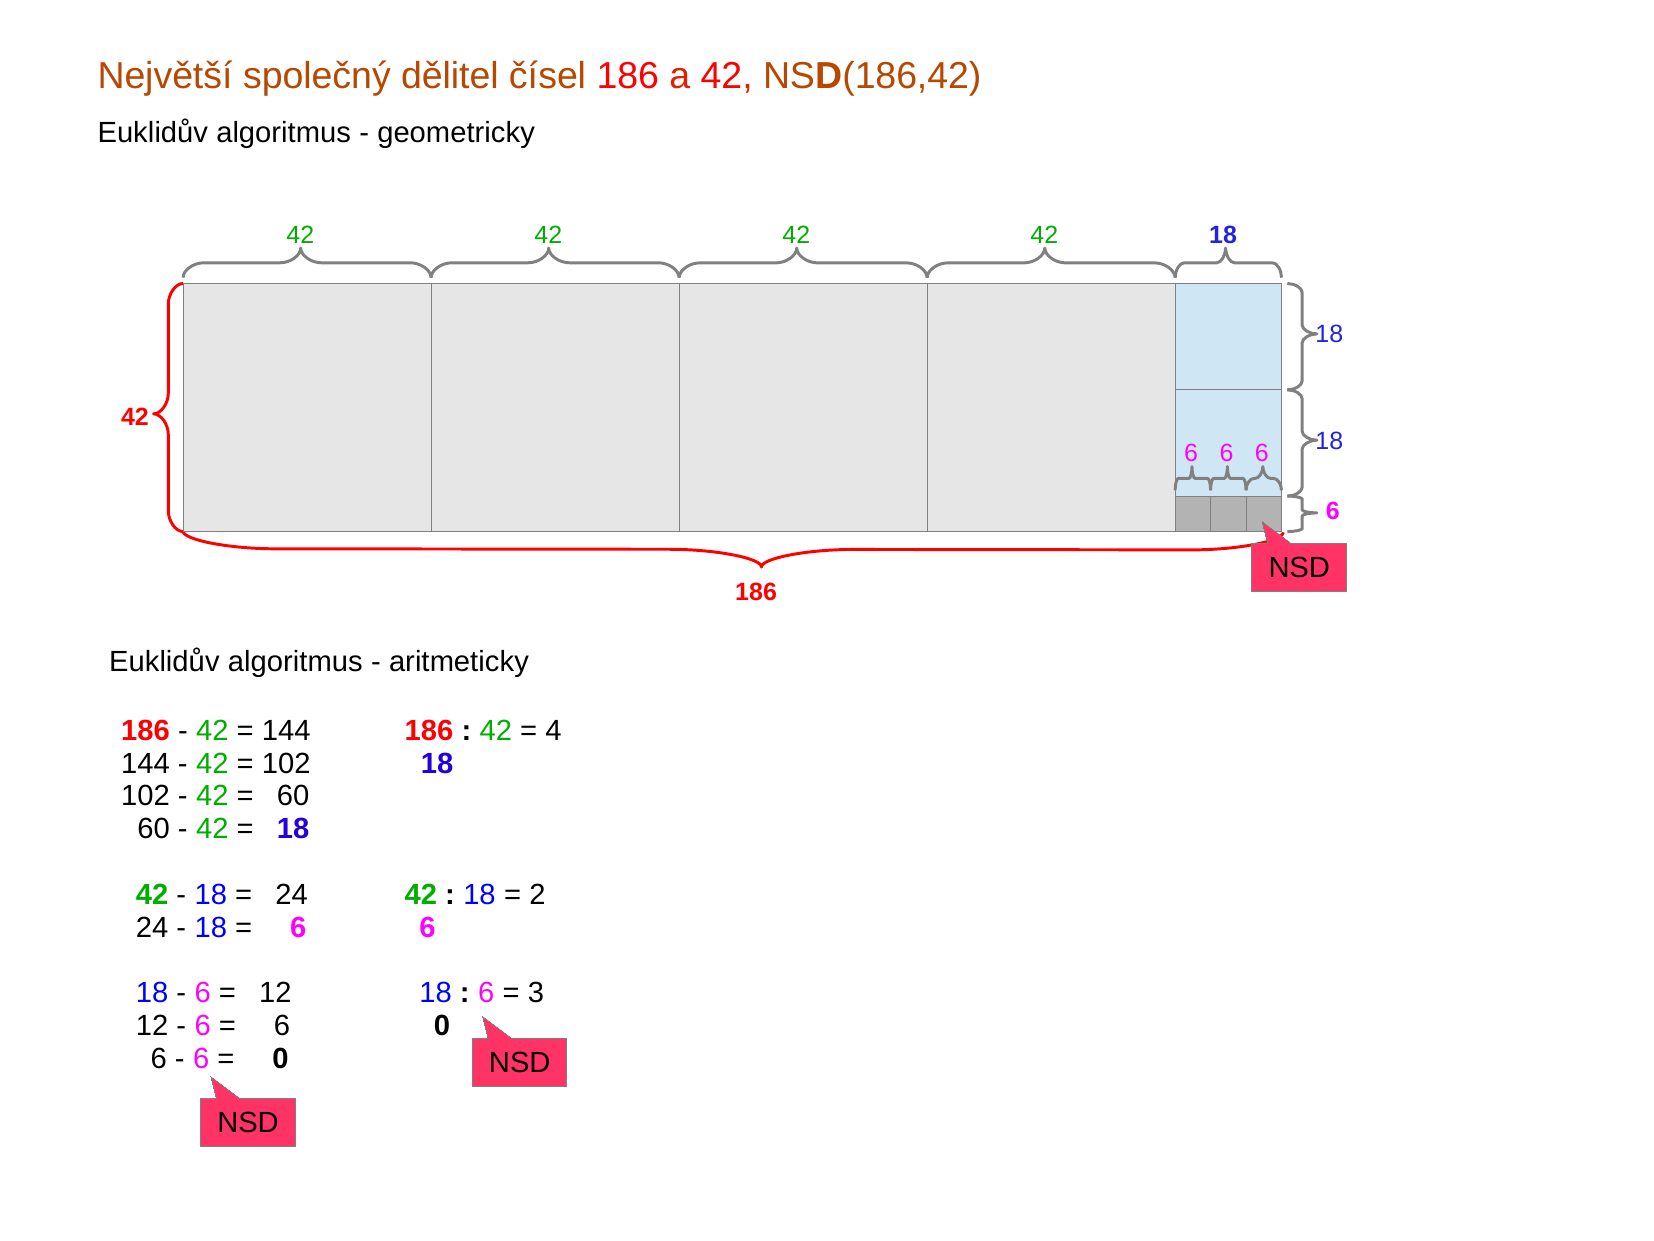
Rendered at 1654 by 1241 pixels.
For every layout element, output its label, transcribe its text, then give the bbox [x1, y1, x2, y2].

text_box 18 [1194, 213, 1252, 258]
text_box Euklidův algoritmus - geometricky [82, 108, 1146, 166]
text_box 18 [1300, 312, 1359, 356]
text_box 6 [1169, 431, 1204, 474]
text_box NSD [200, 1076, 296, 1147]
text_box NSD [1251, 521, 1347, 592]
text_box NSD [472, 1016, 567, 1087]
text_box [1231, 474, 1258, 480]
text_box 42 [519, 213, 578, 257]
text_box 18 [1300, 418, 1359, 462]
text_box 6 [1311, 488, 1355, 533]
text_box Euklidův algoritmus - aritmeticky [94, 637, 615, 695]
text_box 186 - 42 = 144 144 - 42 = 102 102 - 42 = x60 060 - 42 = x18 x42 - 18 = x24 x24 - 18 = xx6 x18 - 6 = x12 x12 - 6 = xx6 xx6 - 6 = xx0 [106, 706, 355, 1086]
text_box [1195, 474, 1224, 478]
text_box 6 [1204, 430, 1240, 474]
text_box 42 [271, 213, 330, 257]
text_box 186 [720, 570, 793, 614]
text_box [183, 283, 1282, 532]
text_box 42 [106, 395, 164, 439]
text_box Největší společný dělitel čísel 186 a 42, NSD(186,42) [82, 47, 1595, 142]
text_box 42 [767, 213, 826, 257]
text_box 6 [1240, 430, 1284, 474]
text_box 42 [1015, 213, 1074, 257]
text_box [1268, 474, 1282, 482]
text_box 186 : 42 = 4 x18 x 42 : 18 = 2 x6 x18 : 6 = 3 xx0 [389, 706, 638, 1055]
